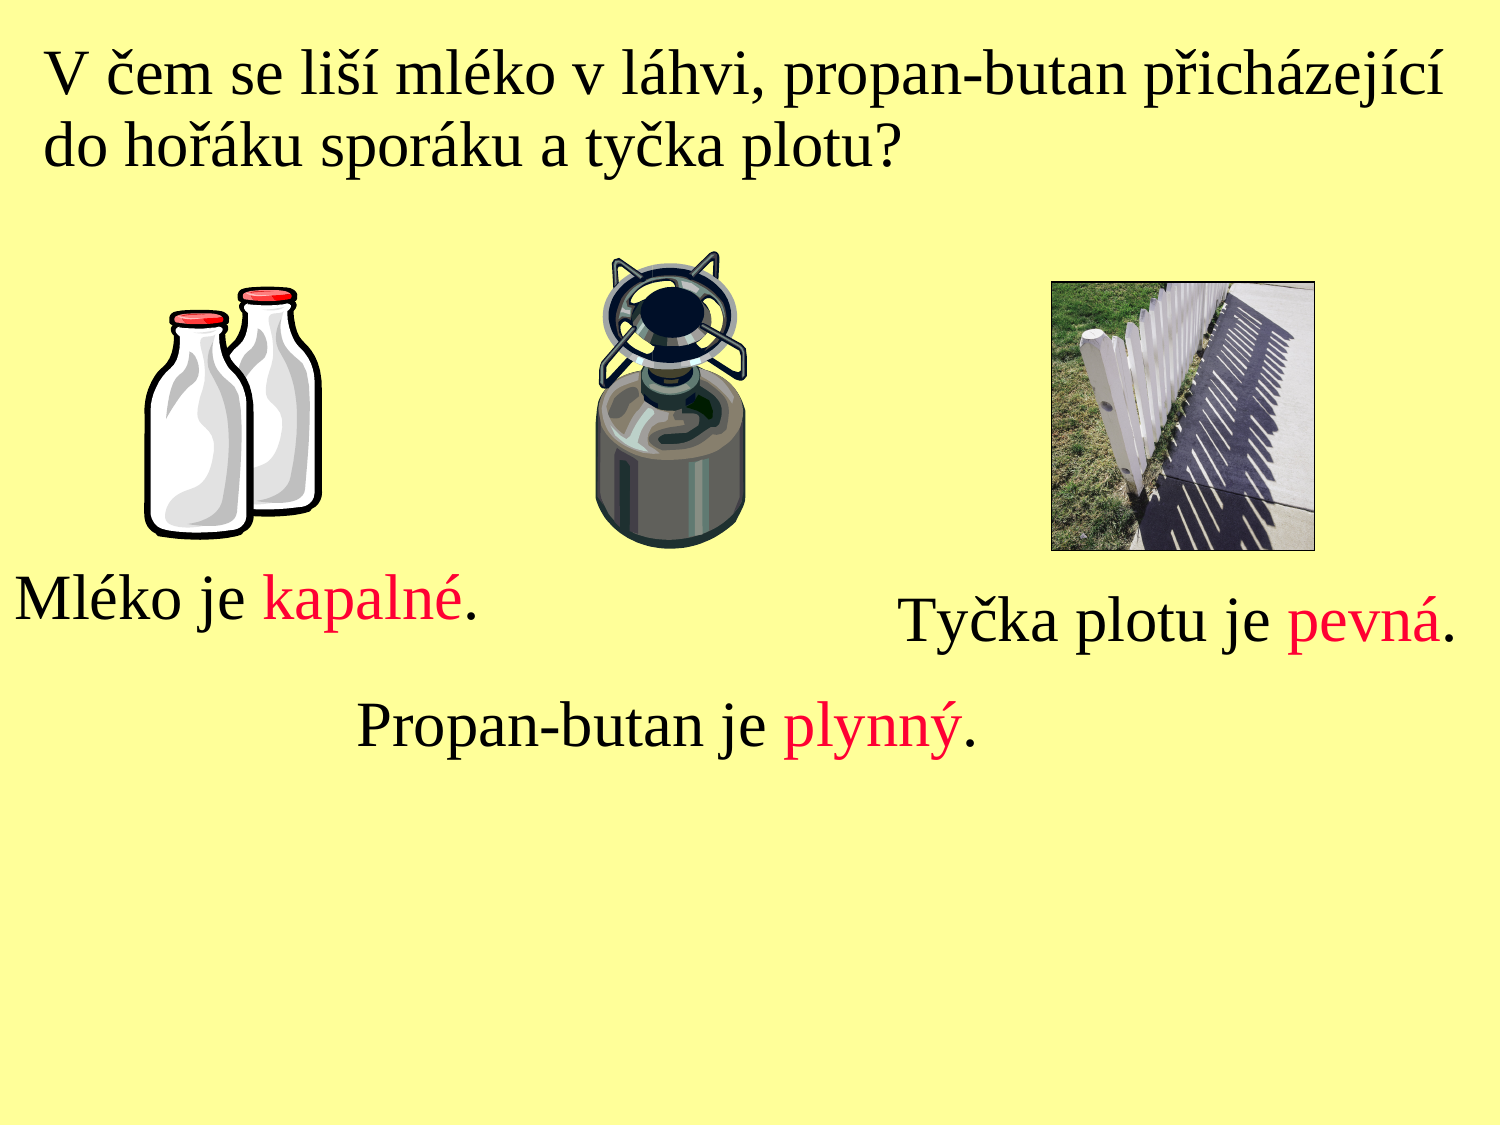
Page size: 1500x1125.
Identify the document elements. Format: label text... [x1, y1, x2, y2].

picture [1052, 282, 1314, 550]
text_box V čem se liší mléko v láhvi, propan-butan přicházející do hořáku sporáku a tyčka plotu? [28, 29, 1462, 188]
picture [583, 249, 751, 556]
text_box Propan-butan je plynný. [341, 681, 1079, 769]
picture [142, 286, 324, 545]
text_box Mléko je kapalné. [0, 554, 577, 642]
text_box Tyčka plotu je pevná. [882, 575, 1500, 663]
